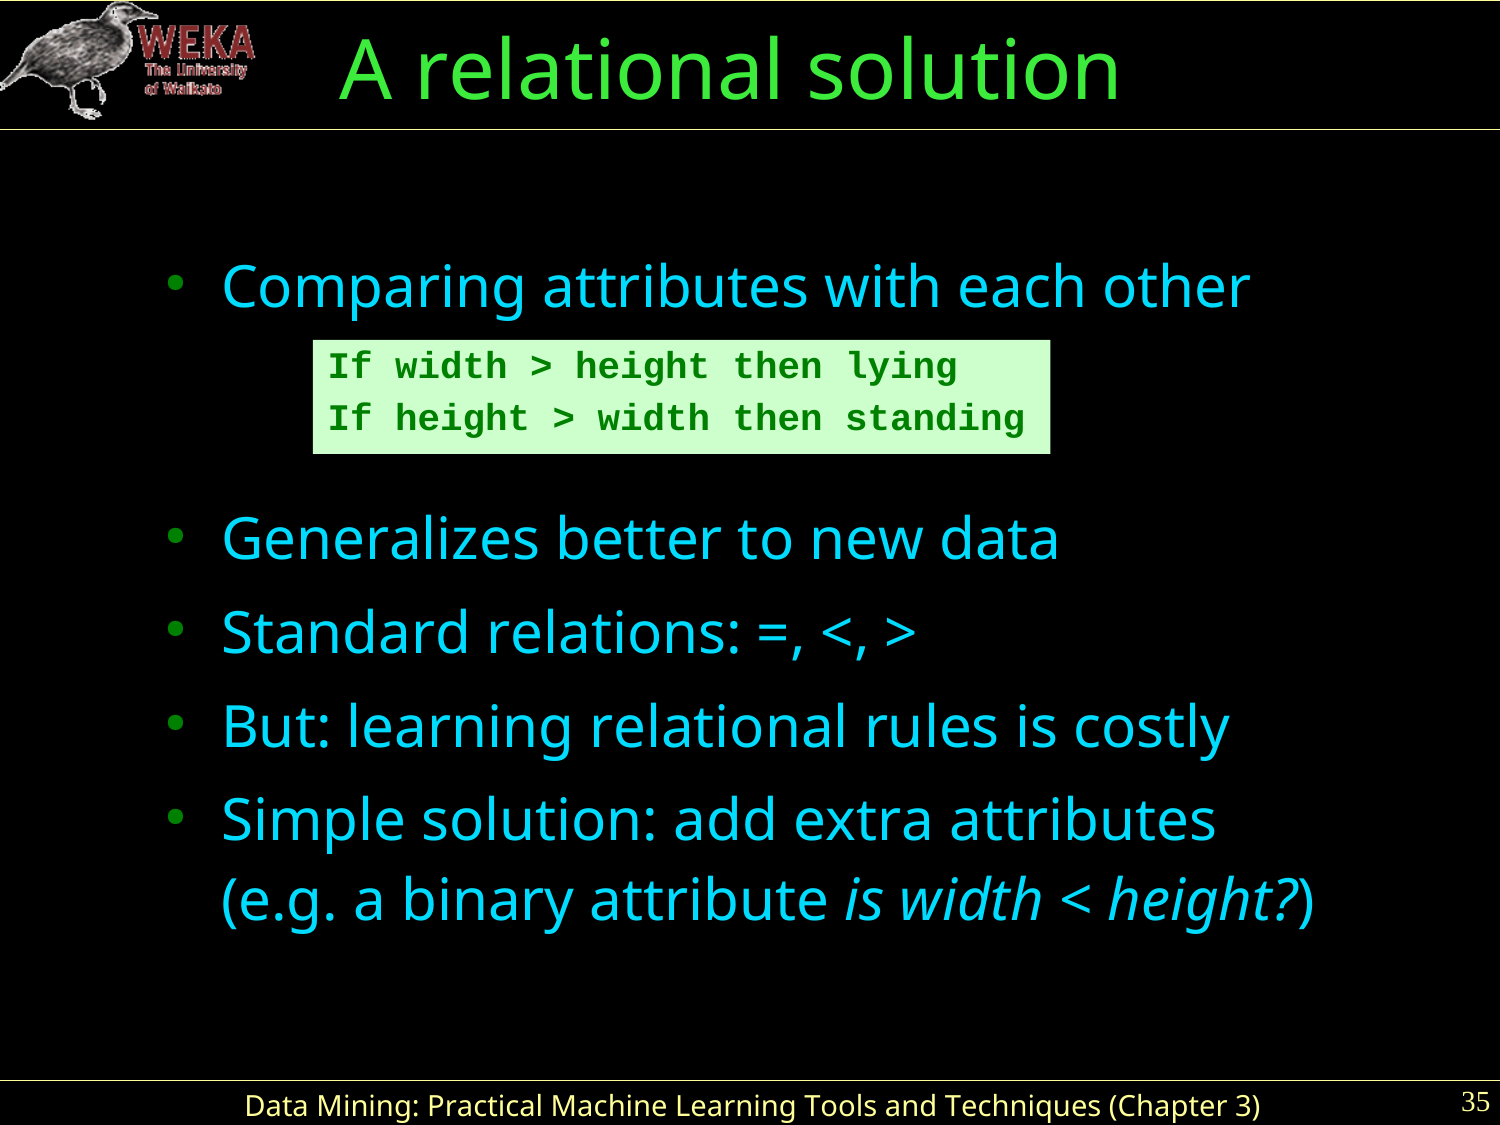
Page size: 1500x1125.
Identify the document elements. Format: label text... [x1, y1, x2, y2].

title A relational solution [324, 0, 1500, 148]
text_box If width > height then lying If height > width then standing [312, 339, 1051, 454]
picture [0, 1, 266, 129]
text_box Comparing attributes with each other Generalizes better to new data Standard relations: =, <, > But: learning relational rules is costly Simple solution: add extra attributes (e.g. a binary attribute is width < height?) [149, 237, 1388, 950]
